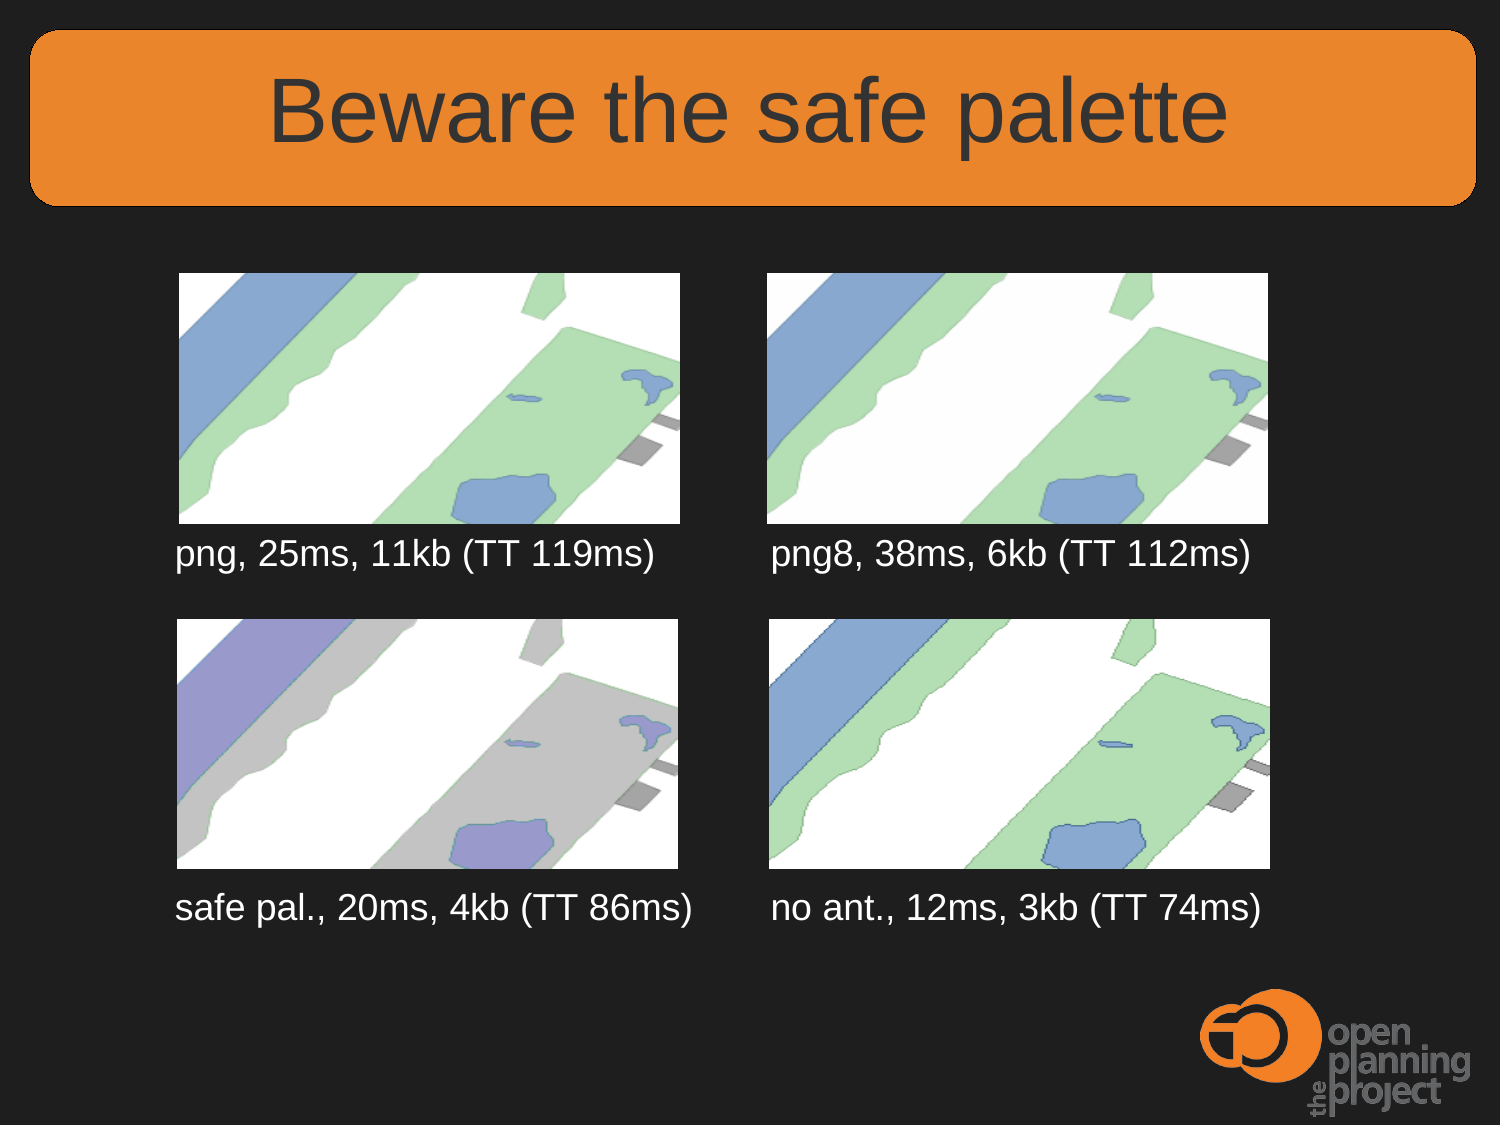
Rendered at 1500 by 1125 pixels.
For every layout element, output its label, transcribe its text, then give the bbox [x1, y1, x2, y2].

text_box png8, 38ms, 6kb (TT 112ms) [755, 531, 1268, 589]
picture [767, 273, 1268, 524]
title Beware the safe palette [74, 28, 1425, 207]
picture [769, 619, 1270, 870]
text_box no ant., 12ms, 3kb (TT 74ms) [755, 885, 1278, 943]
picture [177, 619, 678, 870]
picture [179, 273, 680, 524]
picture [1200, 989, 1470, 1117]
text_box png, 25ms, 11kb (TT 119ms) [159, 531, 672, 589]
text_box safe pal., 20ms, 4kb (TT 86ms) [159, 885, 709, 943]
